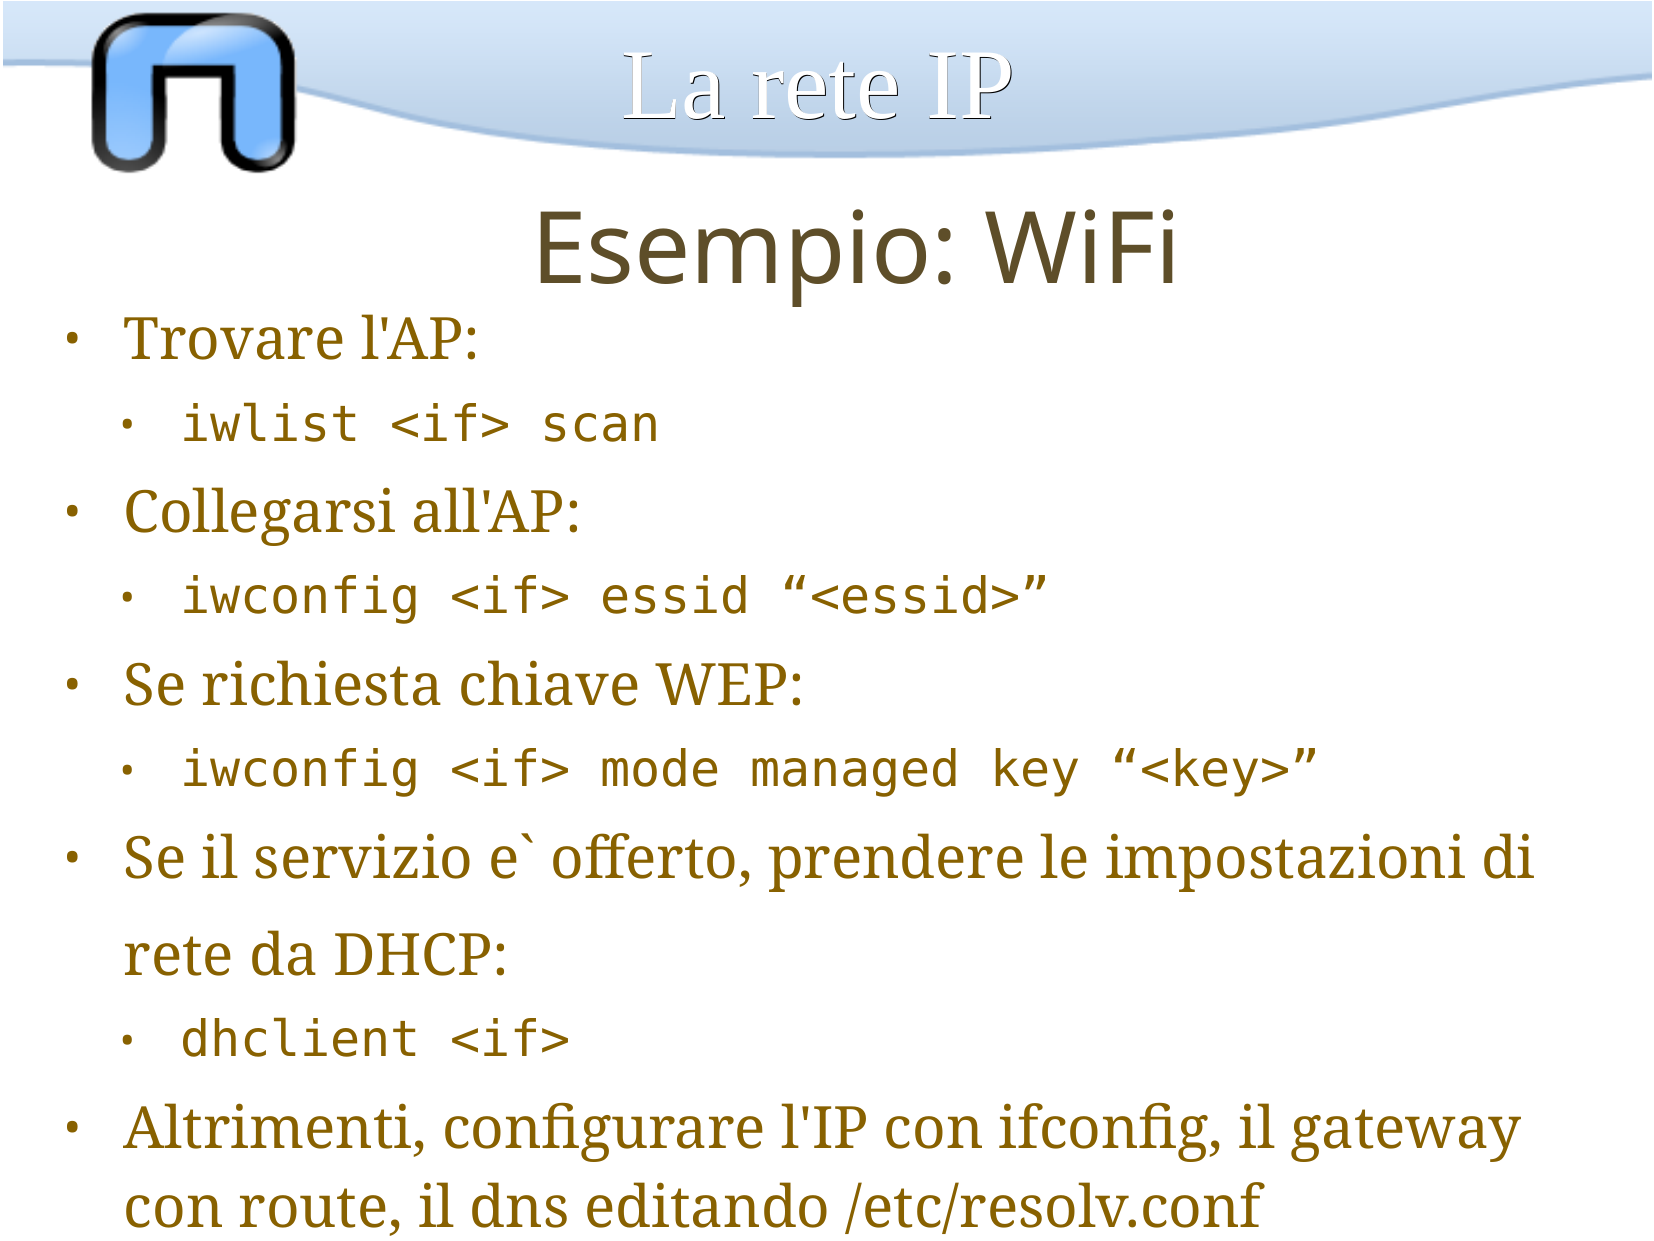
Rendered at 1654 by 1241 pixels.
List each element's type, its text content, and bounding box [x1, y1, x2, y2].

text_box La rete IP [573, 29, 1063, 82]
title Esempio: WiFi [147, 82, 1565, 408]
list Trovare l'AP: iwlist <if> scan Collegarsi all'AP: iwconfig <if> essid “<essid>” Se richiesta chiave WEP: iwconfig <if> mode managed key “<key>” Se il servizio e` offerto, prendere le impostazioni di rete da DHCP: dhclient <if> Altrimenti, configurare l'IP con ifconfig, il gateway con route, il dns editando /etc/resolv.conf [29, 297, 1595, 1241]
picture [0, 0, 1654, 1241]
